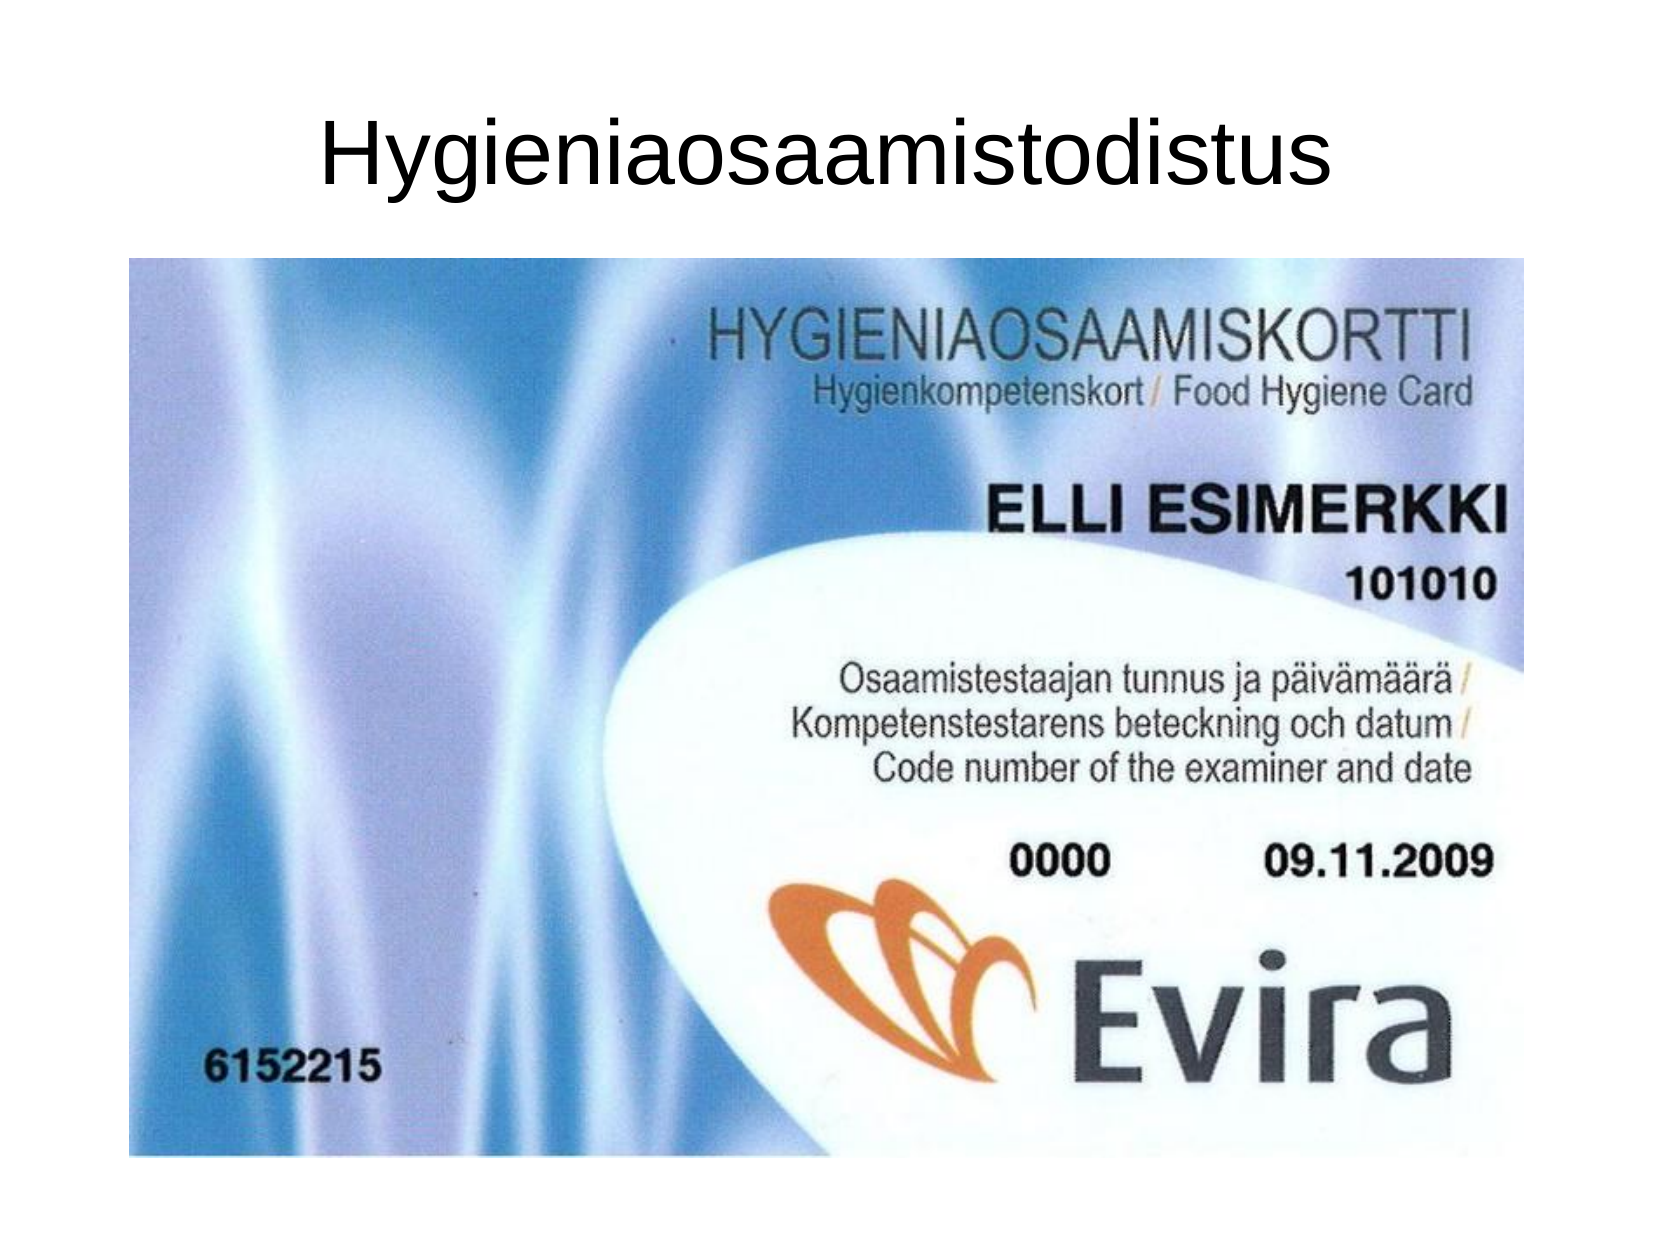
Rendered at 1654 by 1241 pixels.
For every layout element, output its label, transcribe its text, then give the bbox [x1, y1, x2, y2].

picture [129, 258, 1524, 1158]
title Hygieniaosaamistodistus [82, 49, 1571, 257]
